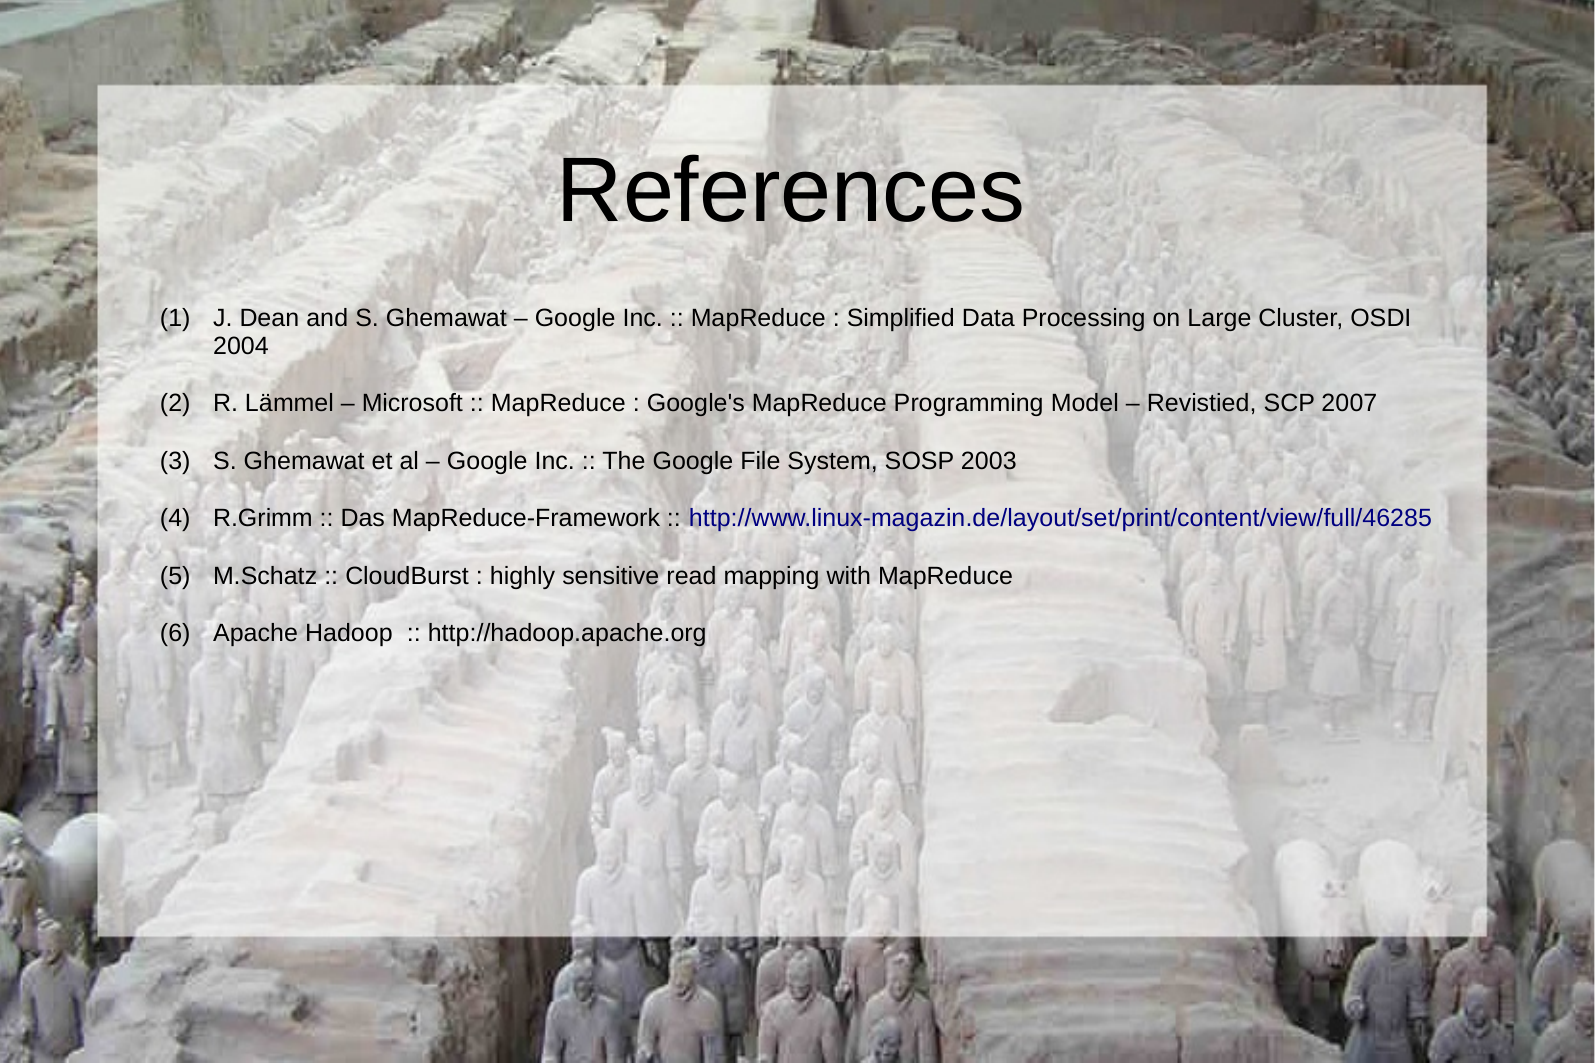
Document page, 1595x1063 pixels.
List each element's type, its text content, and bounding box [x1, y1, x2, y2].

picture [0, 0, 1595, 1063]
title References [130, 100, 1453, 279]
list J. Dean and S. Ghemawat – Google Inc. :: MapReduce : Simplified Data Processing on Large Cluster, OSDI 2004 R. Lämmel – Microsoft :: MapReduce : Google's MapReduce Programming Model – Revistied, SCP 2007 S. Ghemawat et al – Google Inc. :: The Google File System, SOSP 2003 R.Grimm :: Das MapReduce-Framework :: http://www.linux-magazin.de/layout/set/print/content/view/full/46285 M.Schatz :: CloudBurst : highly sensitive read mapping with MapReduce Apache Hadoop :: http://hadoop.apache.org [142, 303, 1453, 897]
